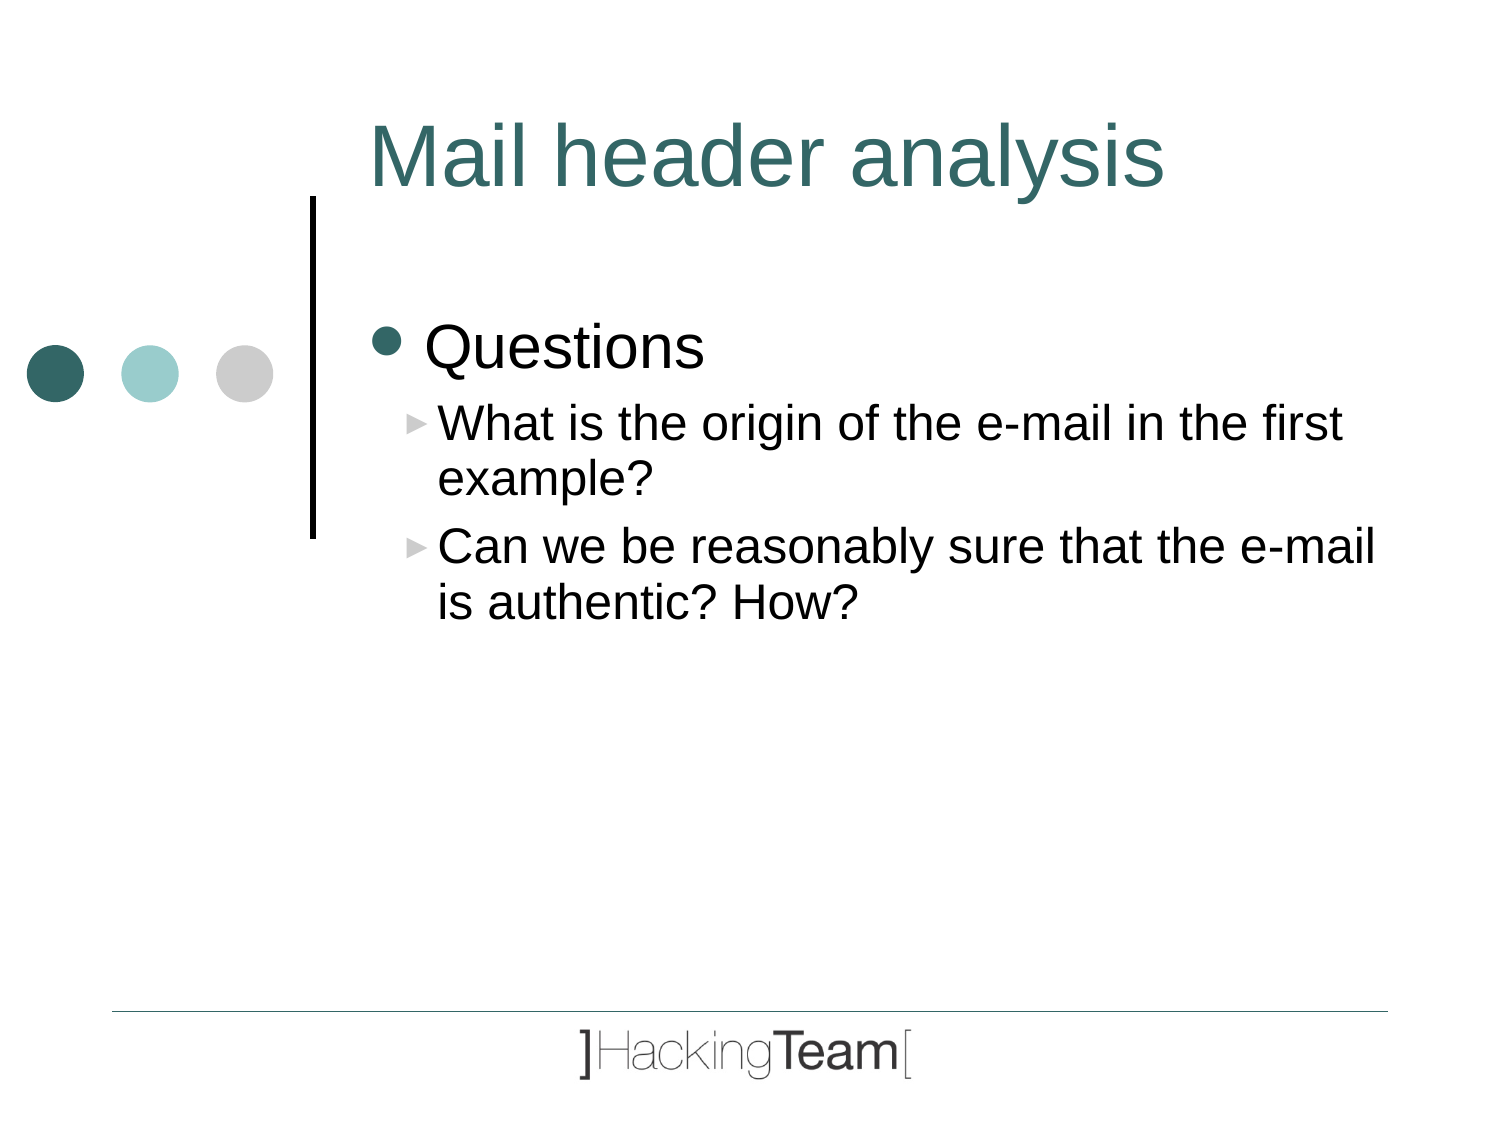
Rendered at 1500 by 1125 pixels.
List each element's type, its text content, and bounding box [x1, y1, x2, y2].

picture [574, 1041, 916, 1084]
list Questions What is the origin of the e-mail in the first example? Can we be reasonably sure that the e-mail is authentic? How? [249, 312, 1401, 1041]
title Mail header analysis [249, 38, 1401, 275]
